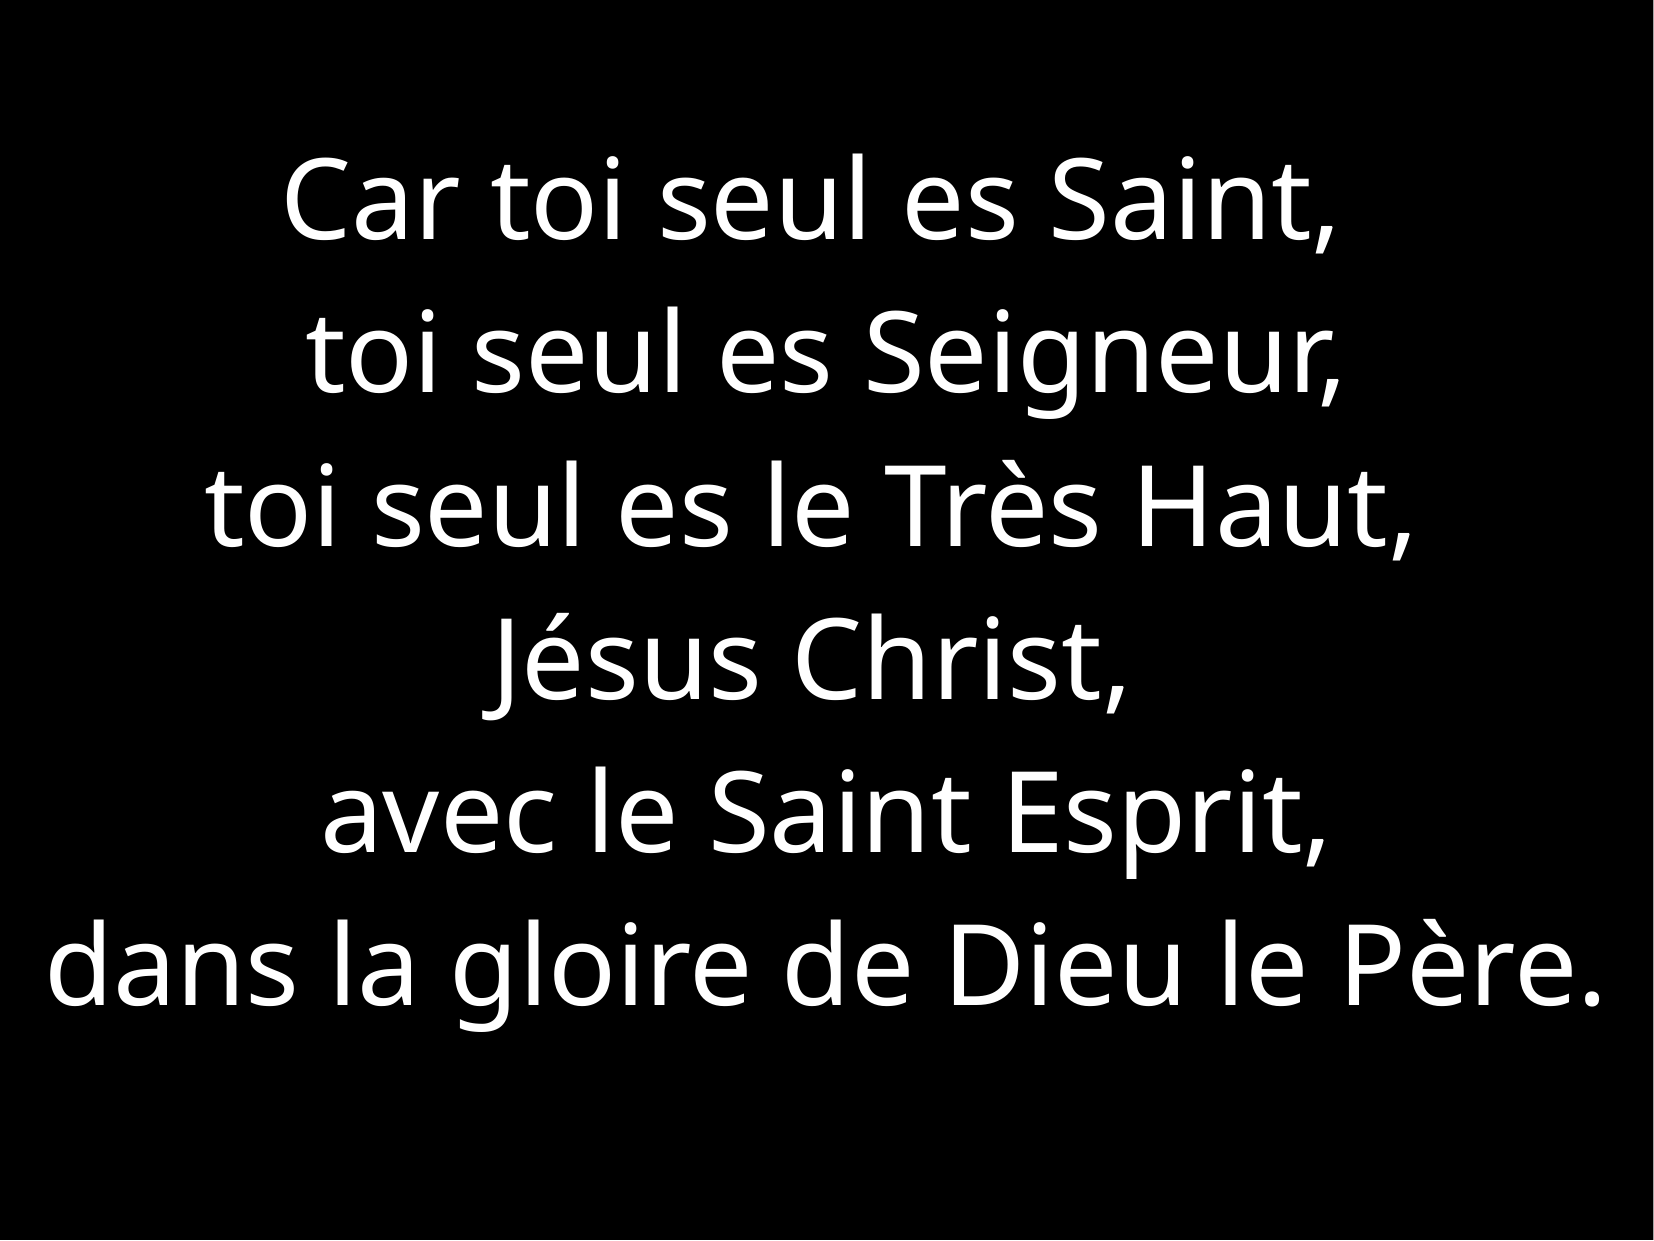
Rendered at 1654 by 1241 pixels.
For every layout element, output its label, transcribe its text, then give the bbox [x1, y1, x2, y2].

subtitle Car toi seul es Saint, toi seul es Seigneur, toi seul es le Très Haut, Jésus Christ, avec le Saint Esprit, dans la gloire de Dieu le Père. [0, 0, 1654, 1207]
